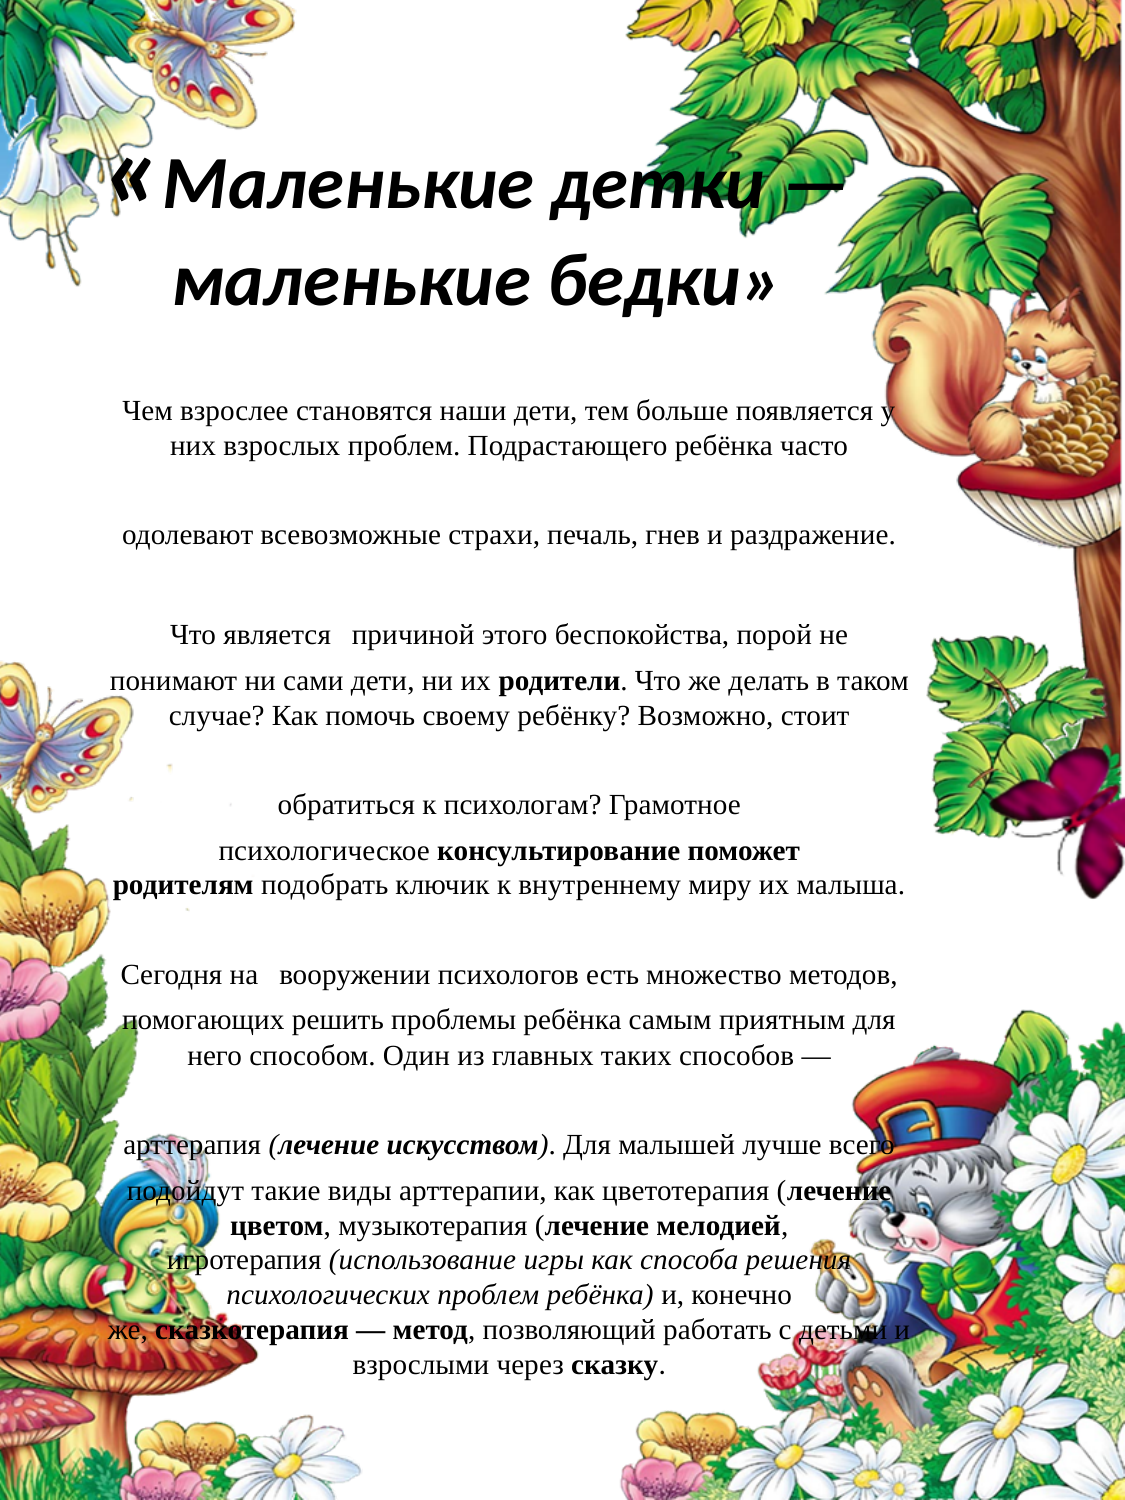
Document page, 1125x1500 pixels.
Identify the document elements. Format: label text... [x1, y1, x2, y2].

picture [0, 0, 1125, 1500]
subtitle Чем взрослее становятся наши дети, тем больше появляется у них взрослых проблем. Подрастающего ребёнка часто одолевают всевозможные страхи, печаль, гнев и раздражение. Что является причиной этого беспокойства, порой не понимают ни сами дети, ни их родители. Что же делать в таком случае? Как помочь своему ребёнку? Возможно, стоит обратиться к психологам? Грамотное психологическое консультирование поможет родителям подобрать ключик к внутреннему миру их малыша. Сегодня на вооружении психологов есть множество методов, помогающих решить проблемы ребёнка самым приятным для него способом. Один из главных таких способов — арттерапия (лечение искусством). Для малышей лучше всего подойдут такие виды арттерапии, как цветотерапия (лечение цветом, музыкотерапия (лечение мелодией, игротерапия (использование игры как способа решения психологических проблем ребёнка) и, конечно же, сказкотерапия — метод, позволяющий работать с детьми и взрослыми через сказку. [90, 383, 929, 1400]
title «Маленькие детки — маленькие бедки» [0, 88, 955, 411]
